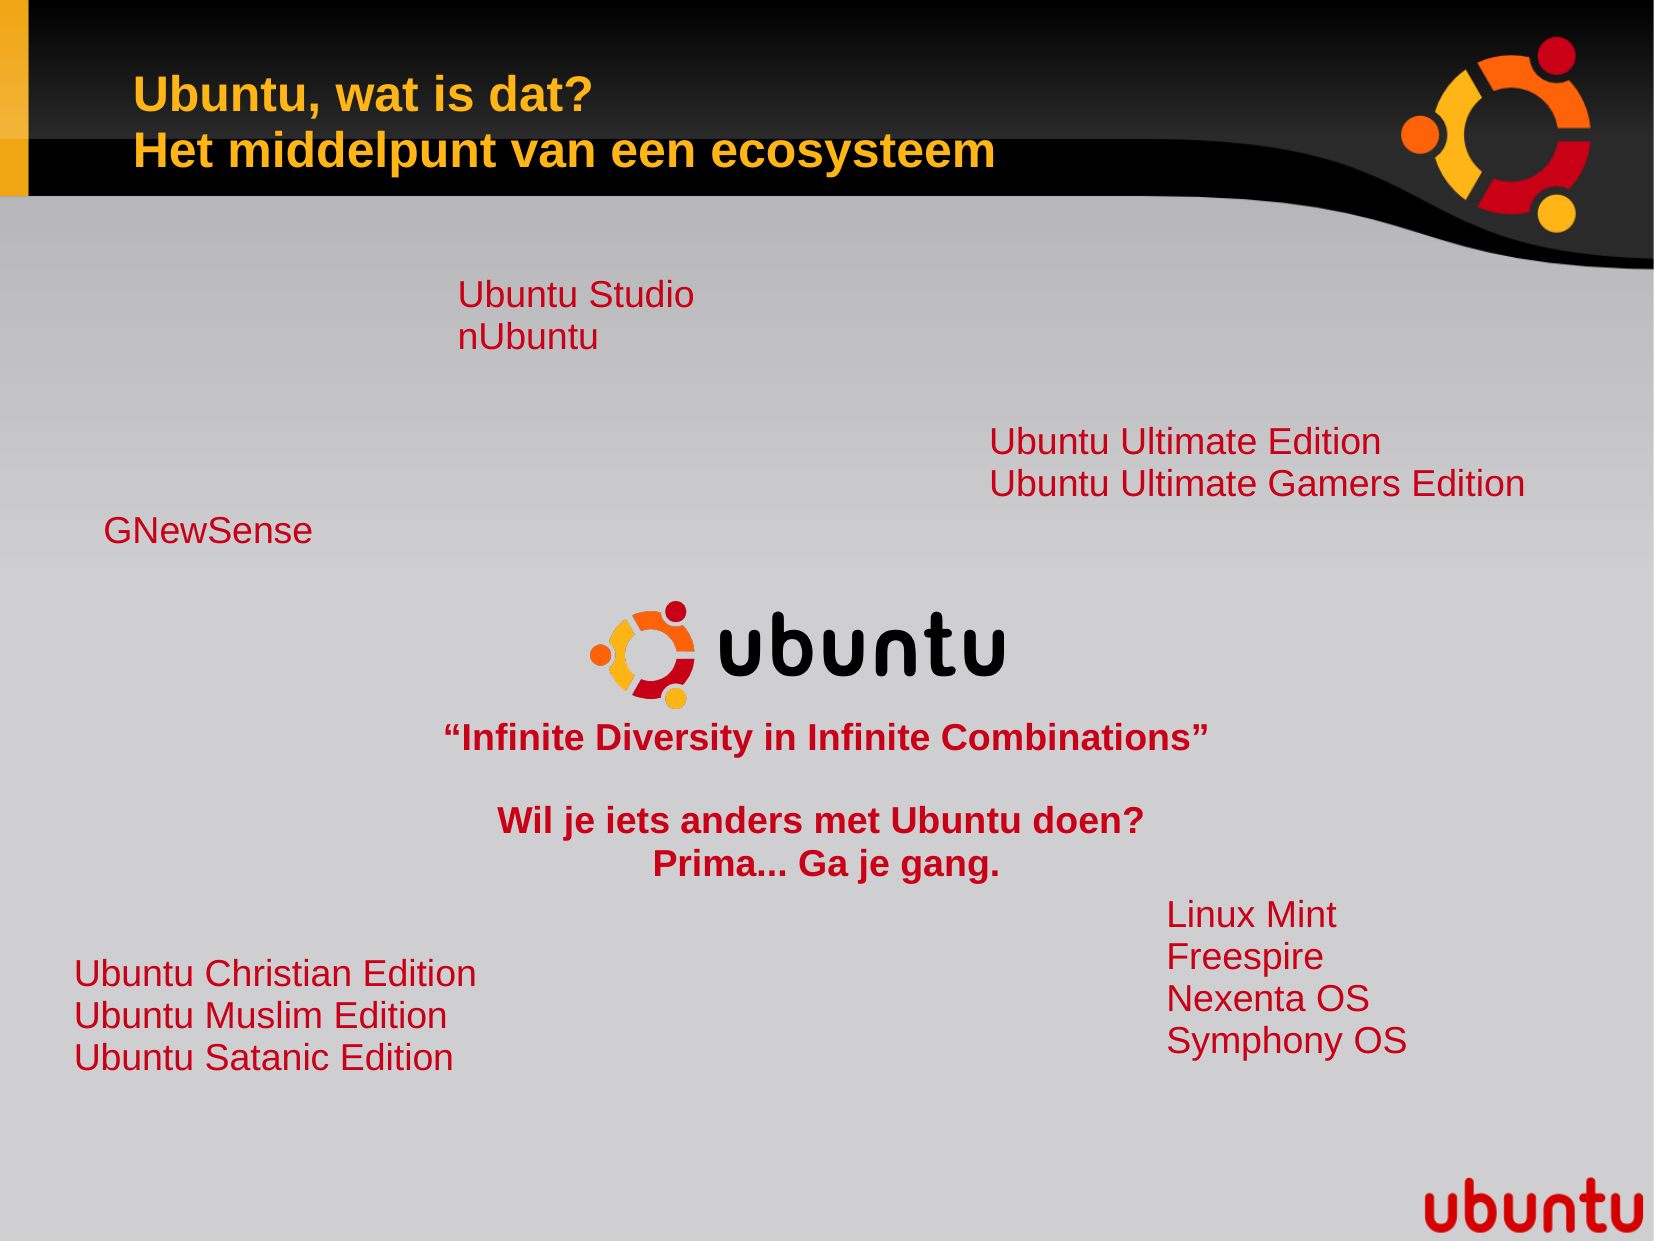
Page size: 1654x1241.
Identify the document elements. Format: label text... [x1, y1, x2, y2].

text_box Ubuntu Ultimate Edition Ubuntu Ultimate Gamers Edition [974, 413, 1625, 513]
text_box “Infinite Diversity in Infinite Combinations” Wil je iets anders met Ubuntu doen? Prima... Ga je gang. [324, 708, 1329, 897]
text_box Ubuntu Studio nUbuntu [442, 265, 1093, 365]
text_box Ubuntu, wat is dat? Het middelpunt van een ecosysteem [118, 59, 1294, 188]
text_box Linux Mint Freespire Nexenta OS Symphony OS [1151, 885, 1536, 1111]
picture [0, 0, 1654, 1241]
text_box GNewSense [88, 501, 414, 559]
text_box Ubuntu Christian Edition Ubuntu Muslim Edition Ubuntu Satanic Edition [59, 944, 709, 1086]
